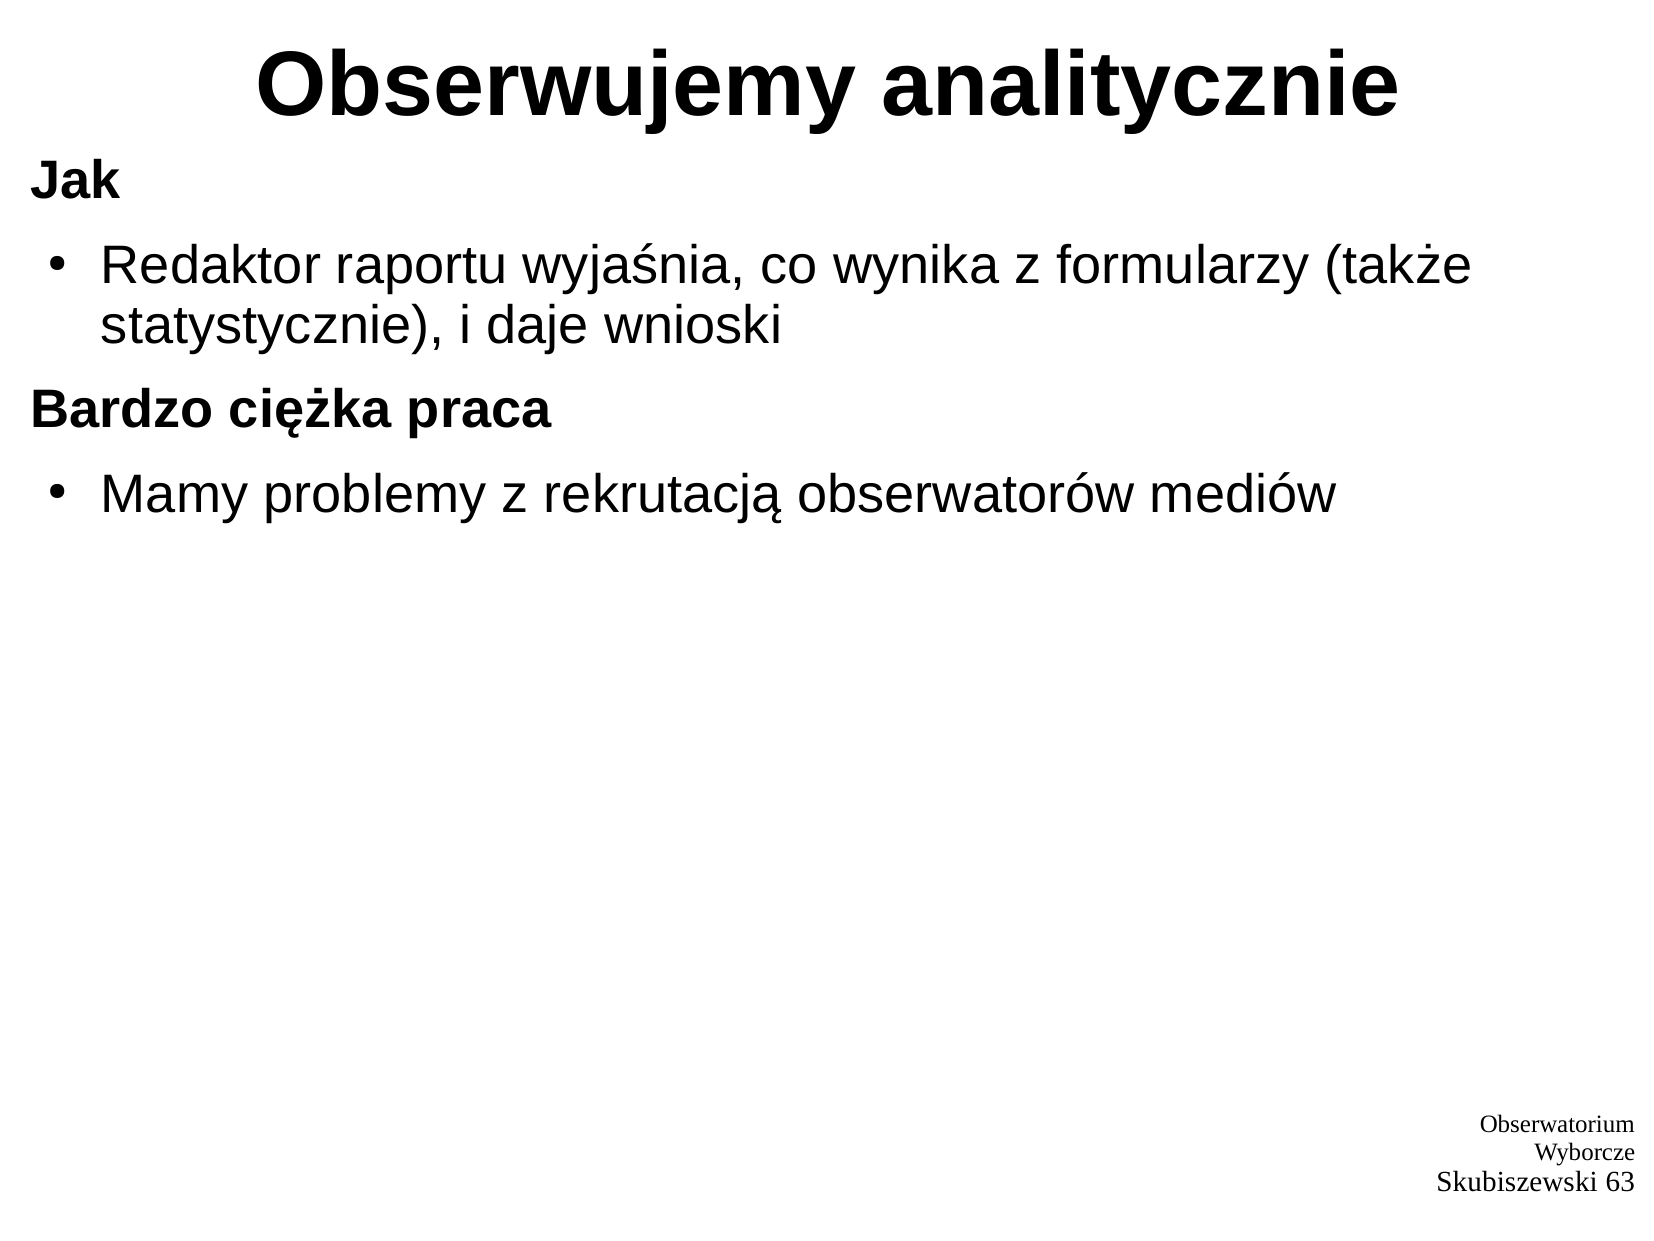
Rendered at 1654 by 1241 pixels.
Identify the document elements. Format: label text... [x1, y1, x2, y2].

title Obserwujemy analitycznie [84, 32, 1573, 150]
list Jak Redaktor raportu wyjaśnia, co wynika z formularzy (także statystycznie), i daje wnioski Bardzo ciężka praca Mamy problemy z rekrutacją obserwatorów mediów [30, 150, 1621, 1186]
